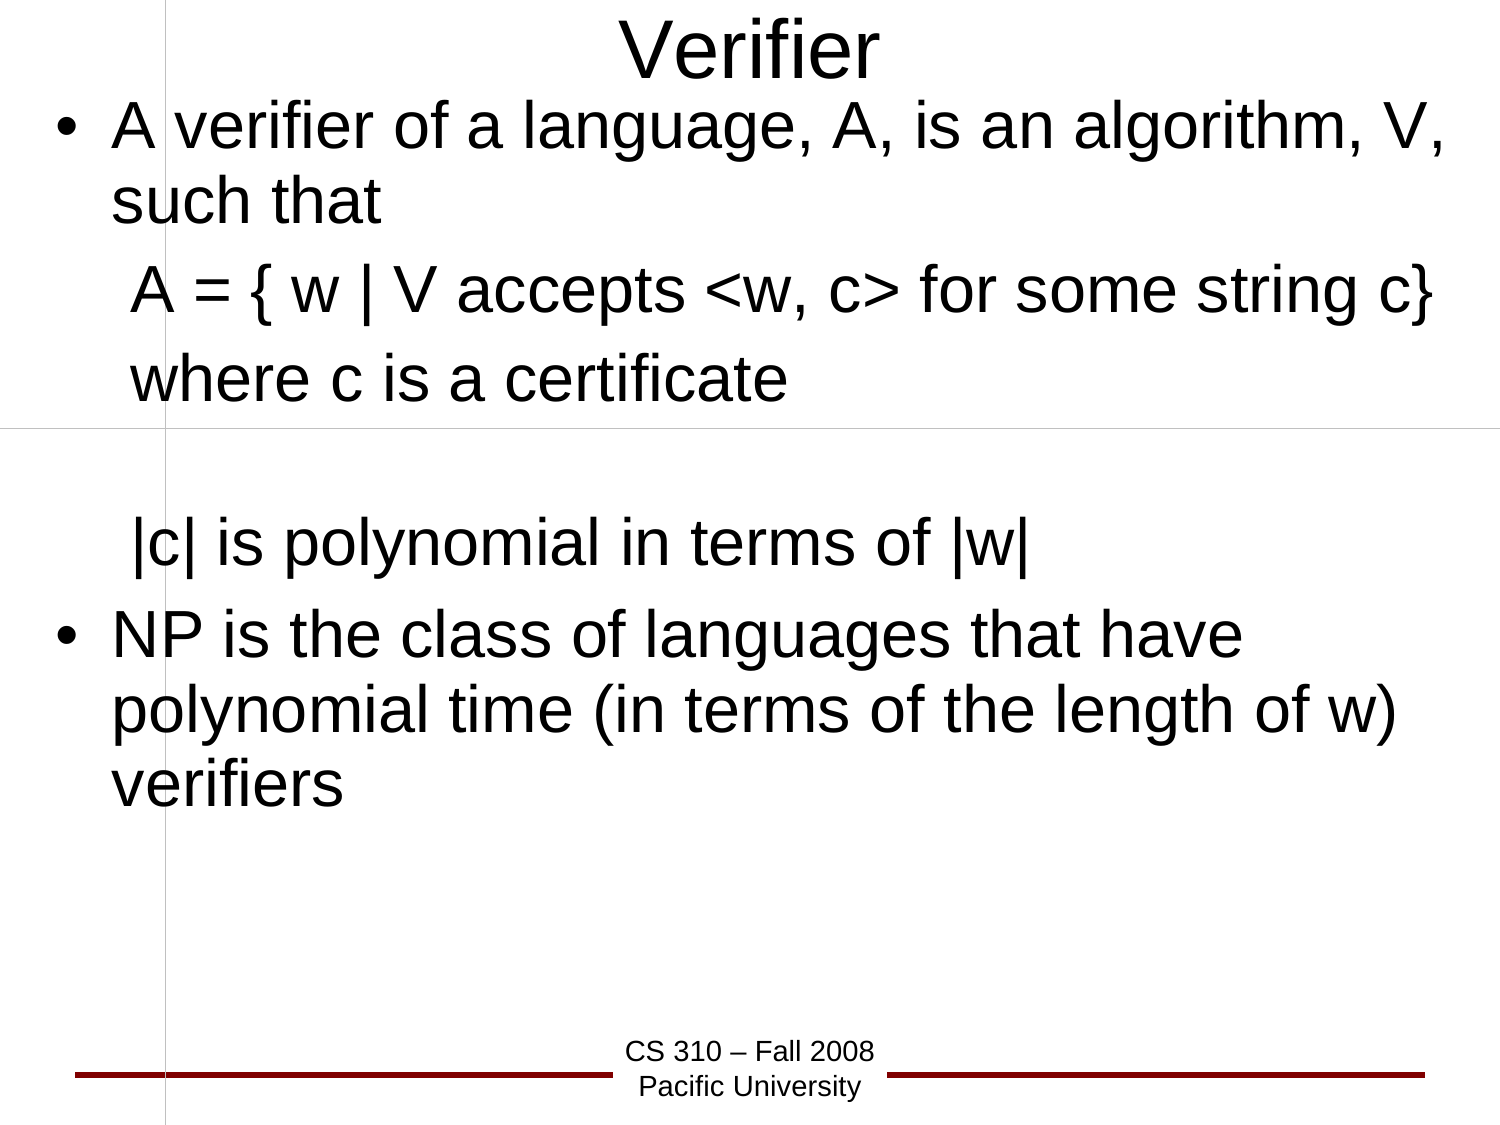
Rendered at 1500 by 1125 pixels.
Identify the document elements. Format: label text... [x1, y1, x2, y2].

title Verifier [112, 0, 1388, 80]
list A verifier of a language, A, is an algorithm, V, such that A = { w | V accepts <w, c> for some string c} where c is a certificate |c| is polynomial in terms of |w| NP is the class of languages that have polynomial time (in terms of the length of w) verifiers [40, 80, 1500, 968]
